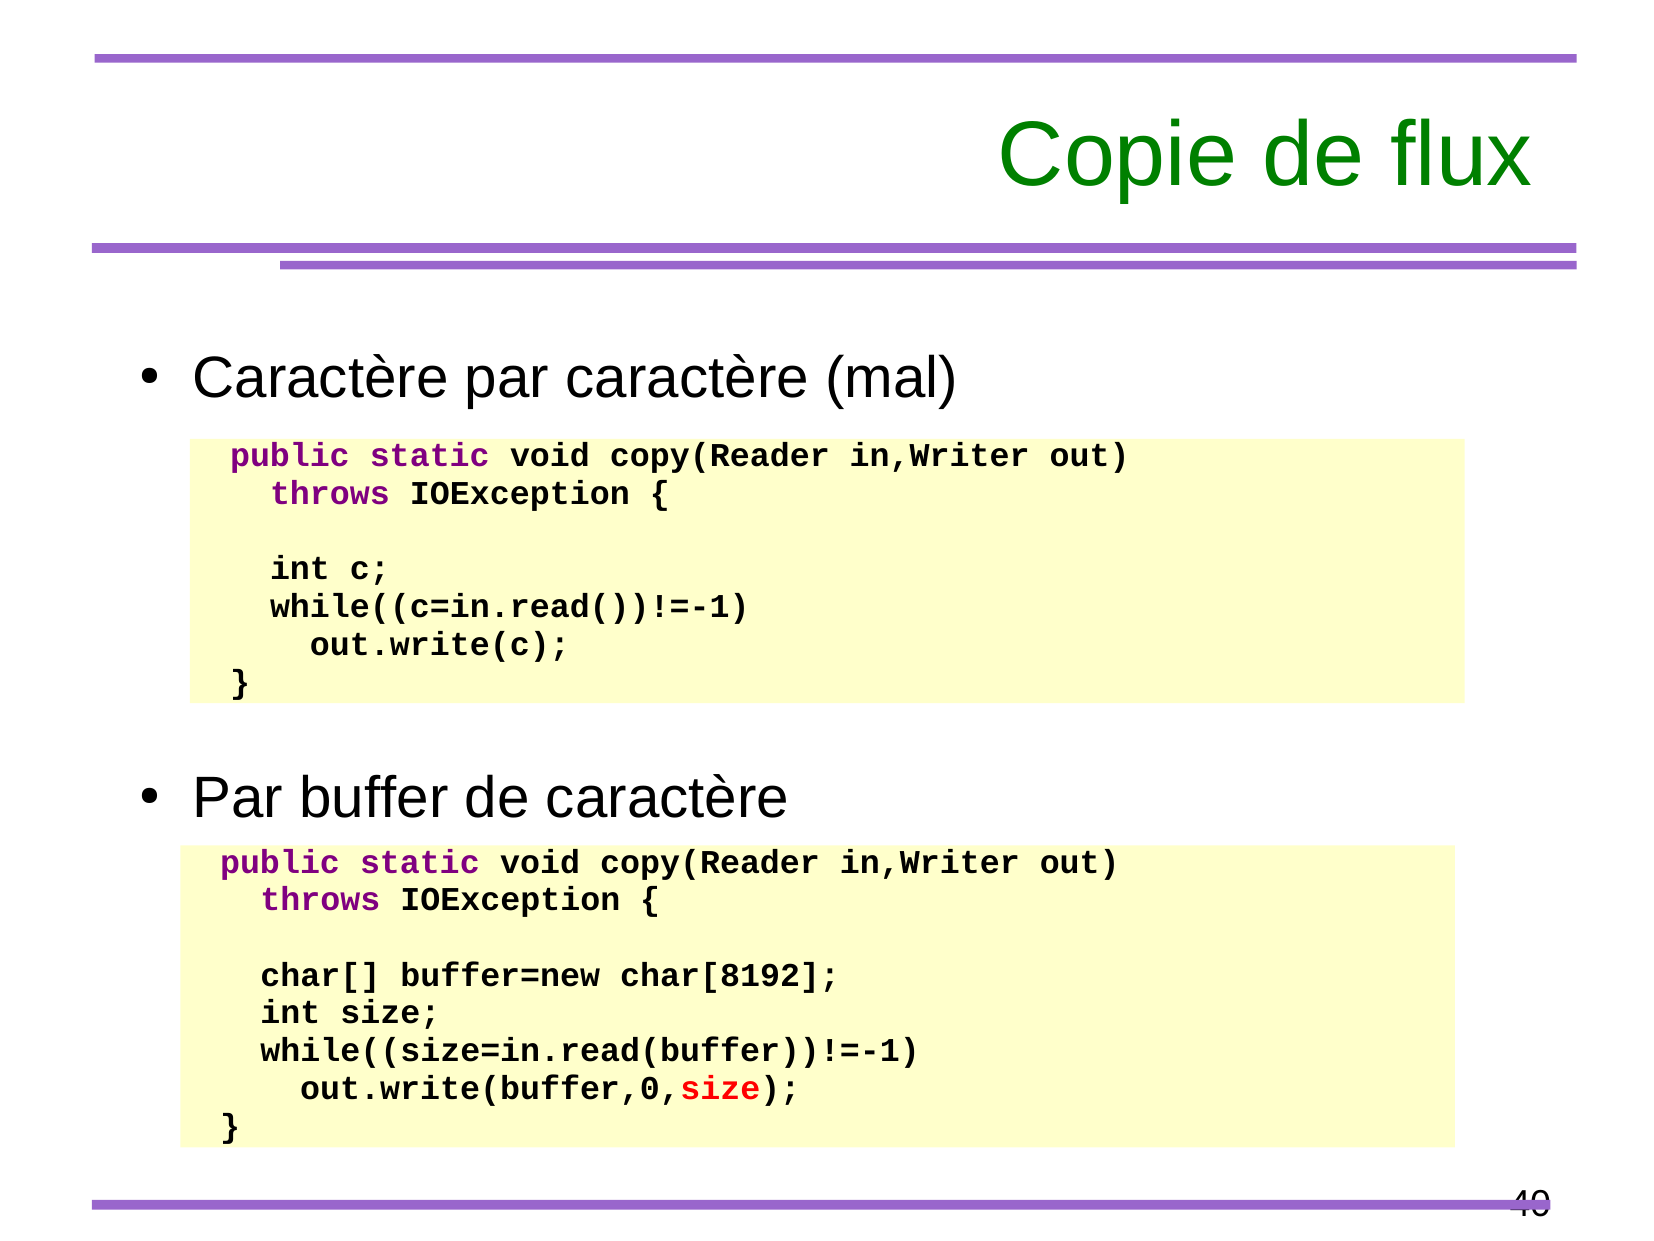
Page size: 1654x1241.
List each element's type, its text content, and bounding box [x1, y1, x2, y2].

text_box public static void copy(Reader in,Writer out) throws IOException { int c; while((c=in.read())!=-1) out.write(c); } [189, 438, 1465, 704]
list Caractère par caractère (mal) Par buffer de caractère [121, 344, 1534, 830]
text_box public static void copy(Reader in,Writer out) throws IOException { char[] buffer=new char[8192]; int size; while((size=in.read(buffer))!=-1) out.write(buffer,0,size); } [180, 845, 1455, 1148]
title Copie de flux [121, 49, 1534, 257]
